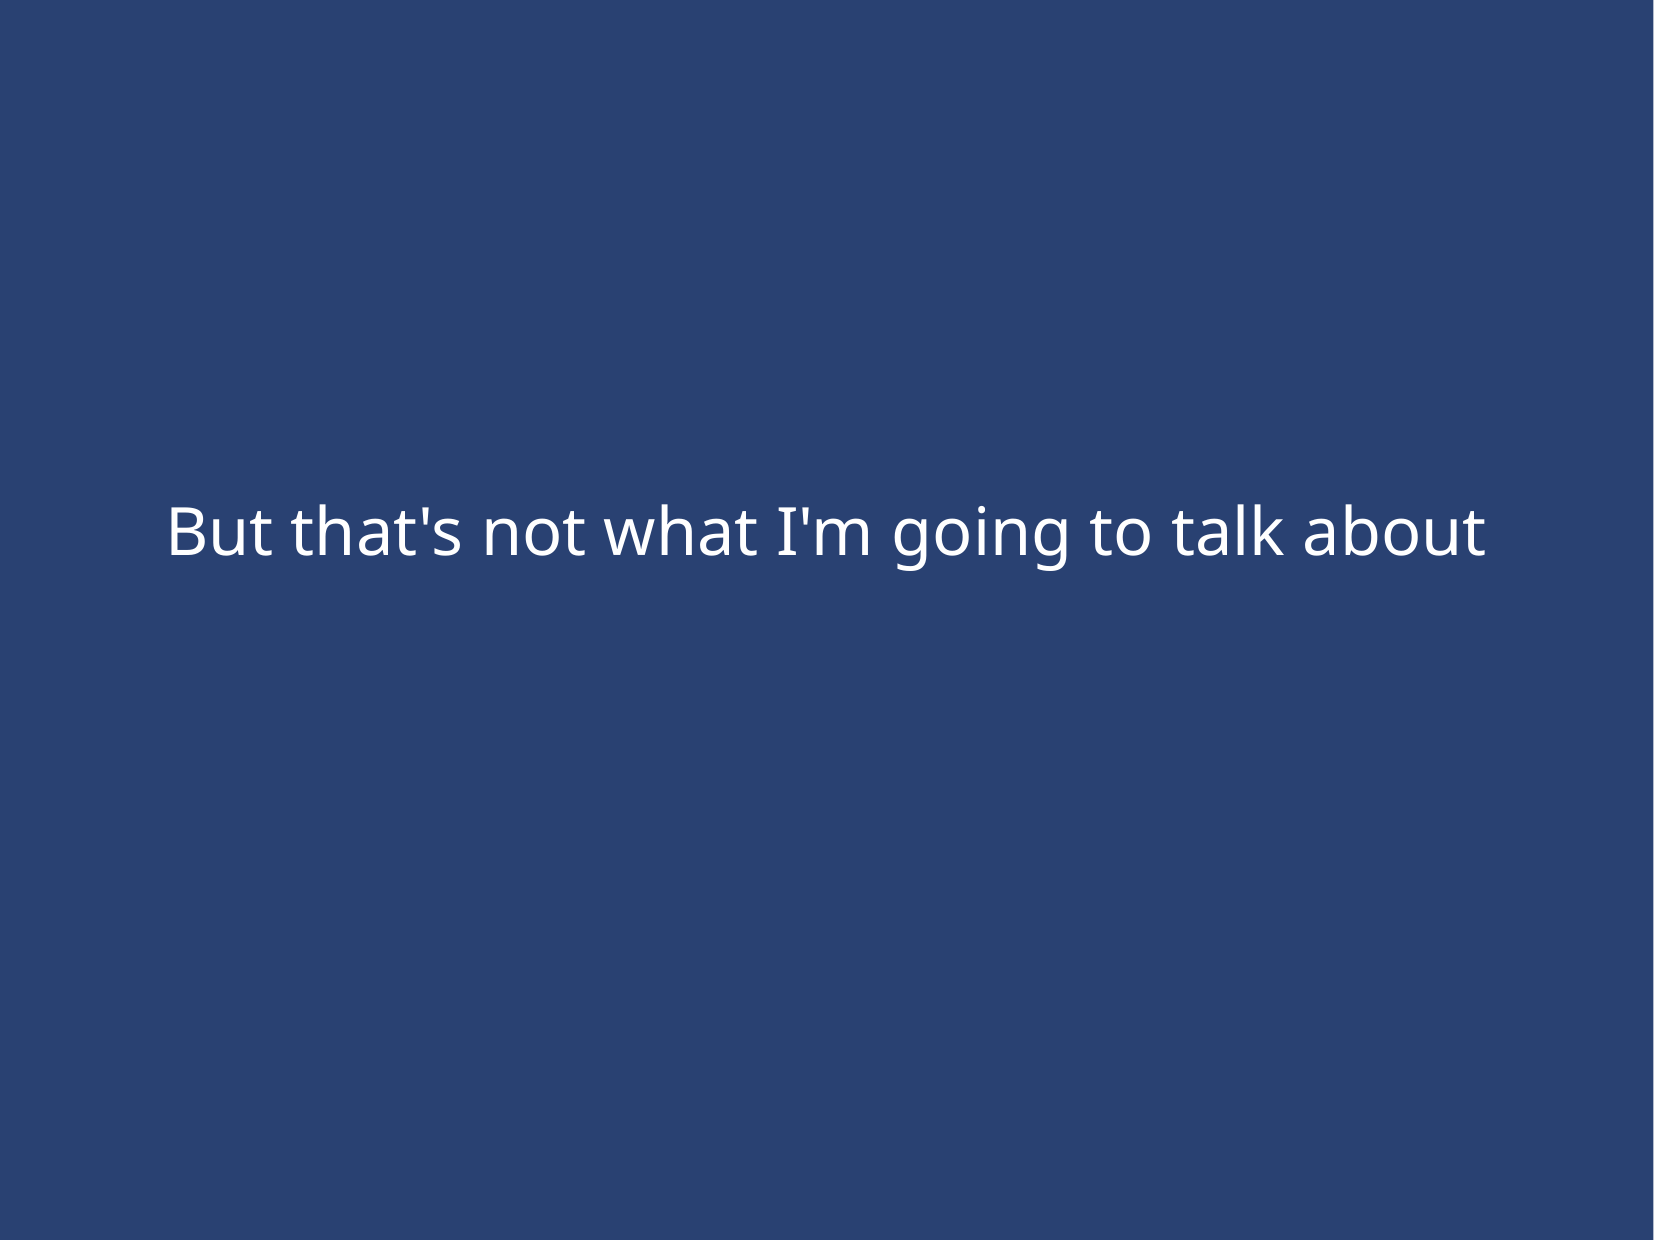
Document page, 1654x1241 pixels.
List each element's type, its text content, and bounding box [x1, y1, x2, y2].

subtitle But that's not what I'm going to talk about [82, 49, 1571, 1109]
